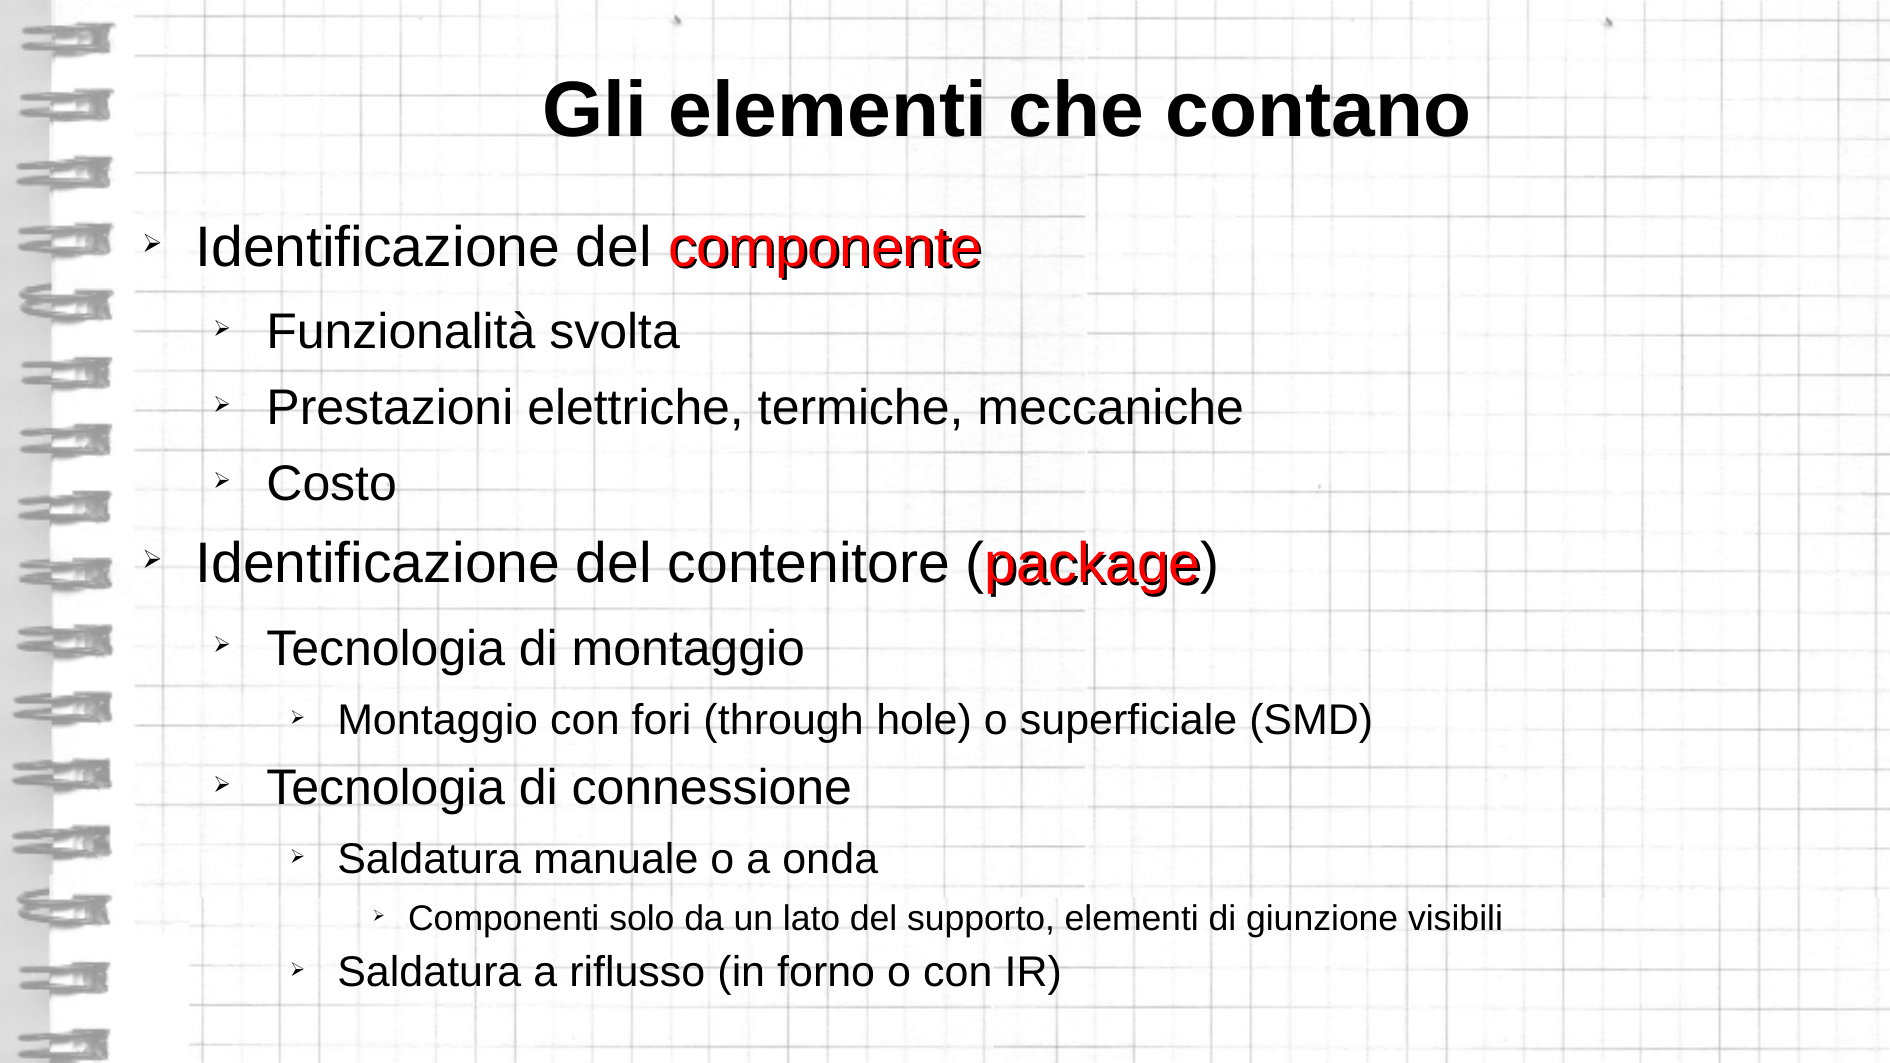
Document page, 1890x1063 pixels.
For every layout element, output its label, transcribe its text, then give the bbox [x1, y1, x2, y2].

list Identificazione del componente Funzionalità svolta Prestazioni elettriche, termiche, meccaniche Costo Identificazione del contenitore (package) Tecnologia di montaggio Montaggio con fori (through hole) o superficiale (SMD) Tecnologia di connessione Saldatura manuale o a onda Componenti solo da un lato del supporto, elementi di giunzione visibili Saldatura a riflusso (in forno o con IR) [124, 214, 1890, 996]
picture [0, 0, 1890, 1063]
title Gli elementi che contano [124, 20, 1890, 198]
